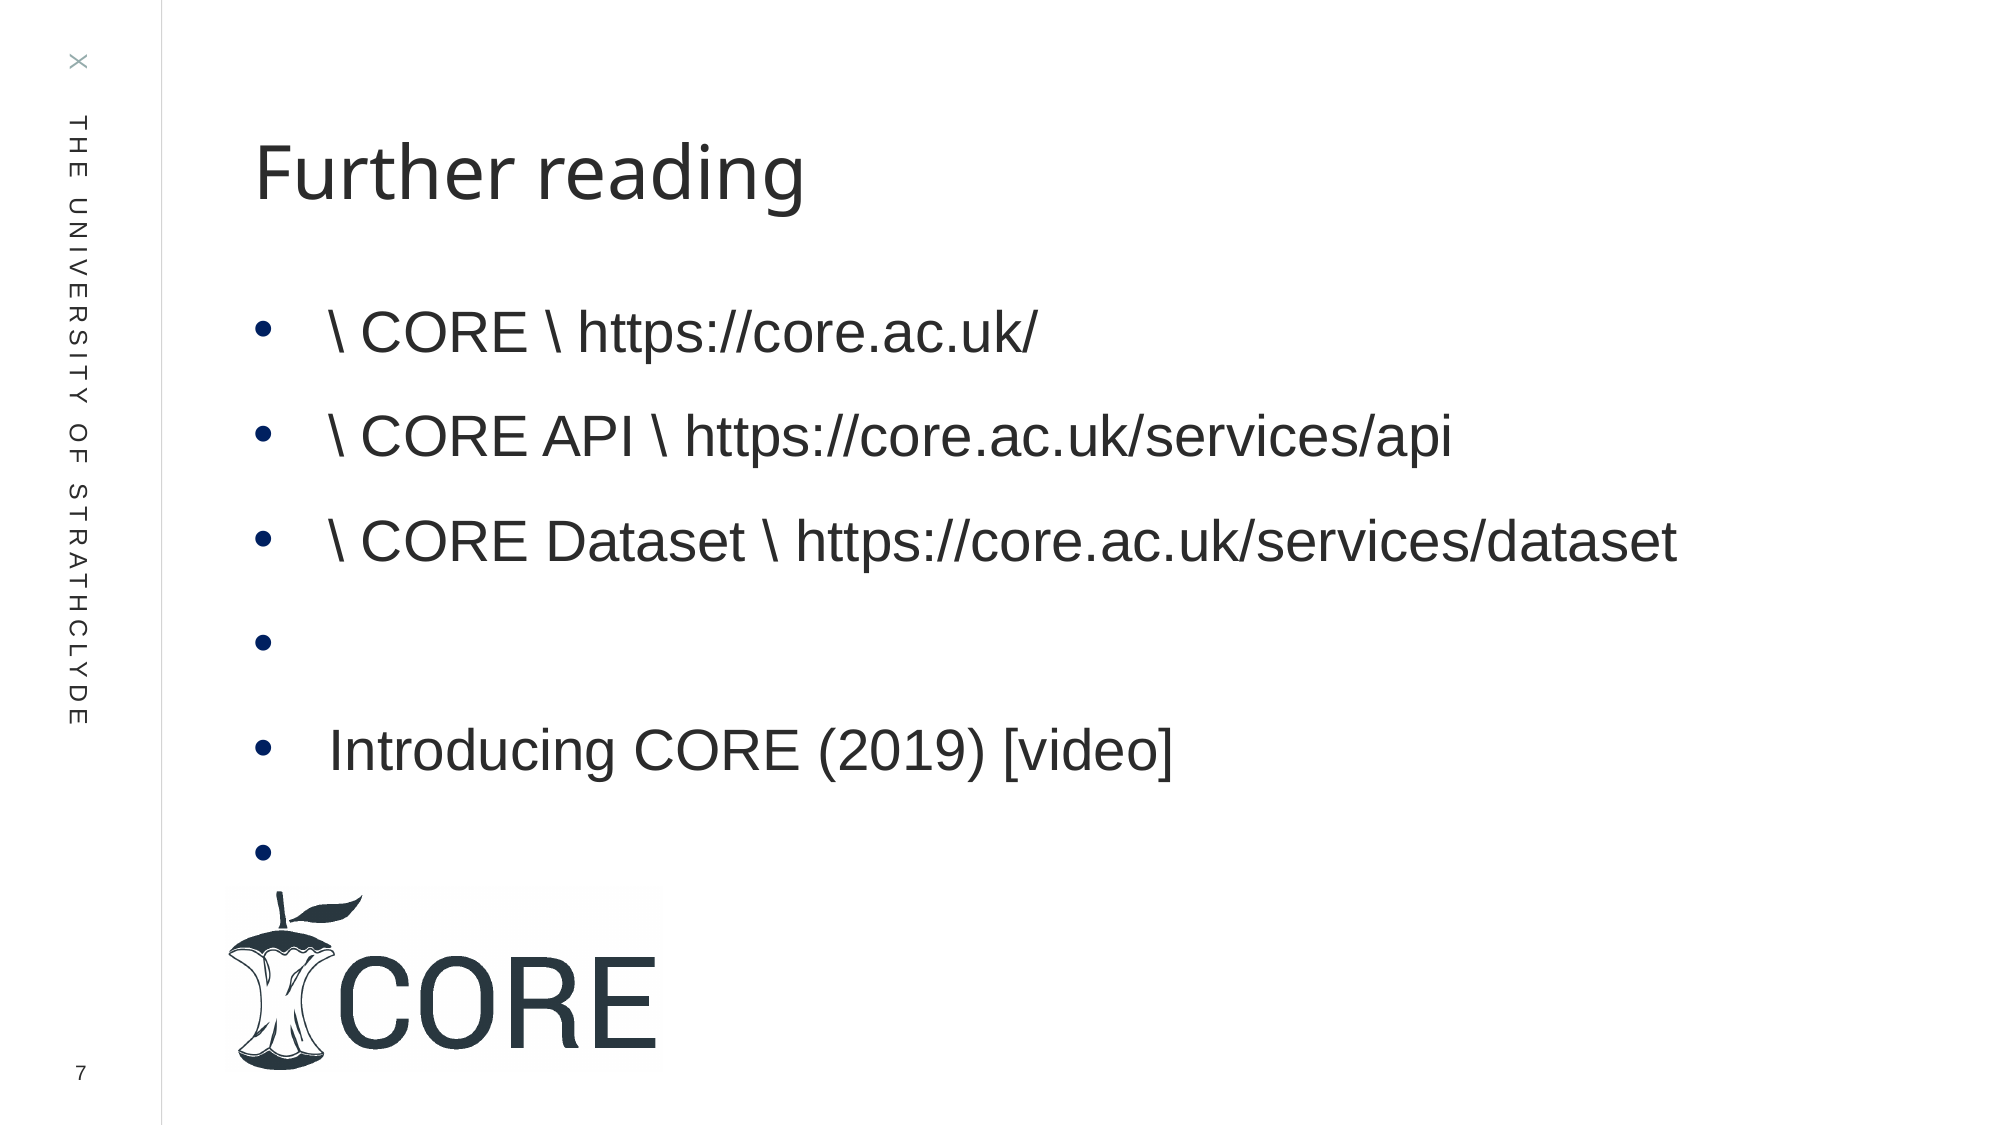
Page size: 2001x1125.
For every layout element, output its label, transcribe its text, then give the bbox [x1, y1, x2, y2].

list \ CORE \ https://core.ac.uk/ \ CORE API \ https://core.ac.uk/services/api \ CORE Dataset \ https://core.ac.uk/services/dataset Introducing CORE (2019) [video] [253, 272, 1907, 1053]
picture [225, 886, 663, 1072]
text_box 7 [38, 1052, 123, 1091]
title Further reading [253, 110, 1907, 233]
